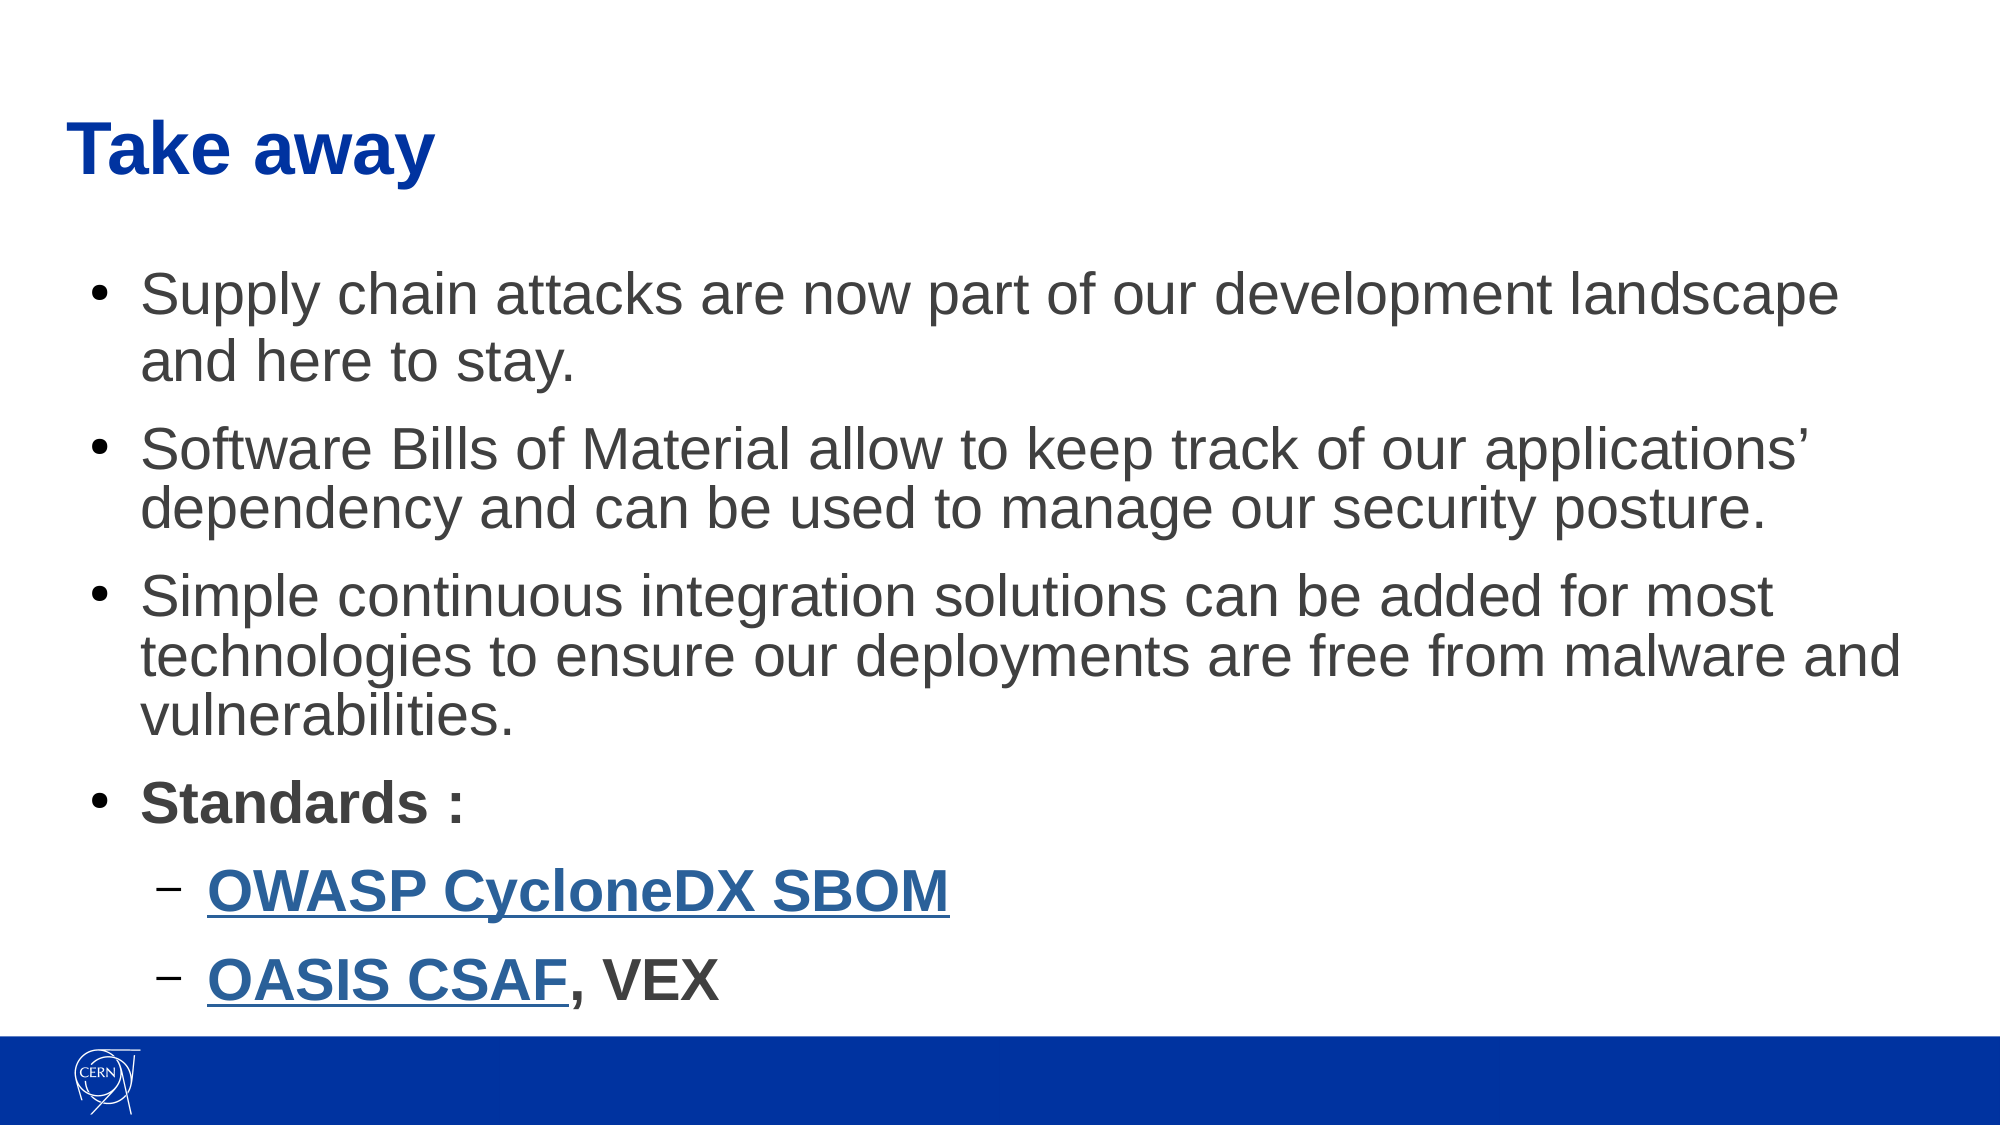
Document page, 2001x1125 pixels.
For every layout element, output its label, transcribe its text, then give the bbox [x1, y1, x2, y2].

title Take away [66, 61, 1933, 237]
list Supply chain attacks are now part of our development landscape and here to stay. Software Bills of Material allow to keep track of our applications’ dependency and can be used to manage our security posture. Simple continuous integration solutions can be added for most technologies to ensure our deployments are free from malware and vulnerabilities. Standards : OWASP CycloneDX SBOM OASIS CSAF, VEX [66, 261, 1933, 1018]
picture [0, 1036, 2000, 1125]
